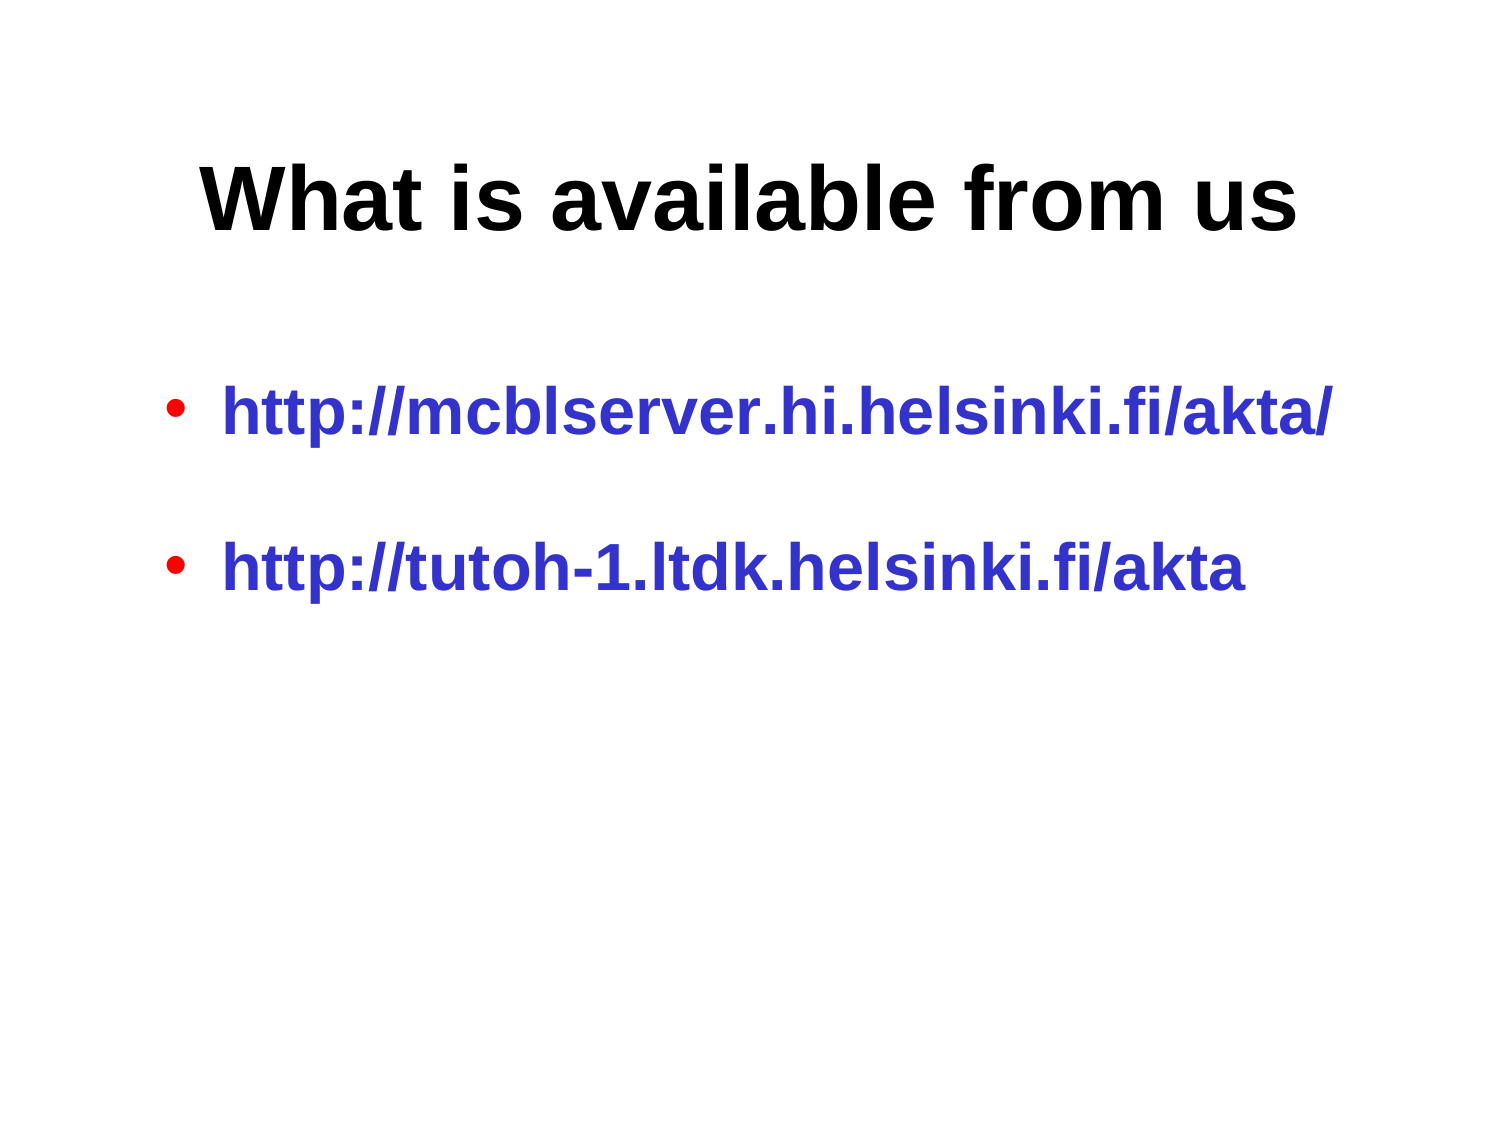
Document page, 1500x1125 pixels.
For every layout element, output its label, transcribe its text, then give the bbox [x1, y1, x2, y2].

list http://mcblserver.hi.helsinki.fi/akta/ http://tutoh-1.ltdk.helsinki.fi/akta [150, 299, 1388, 976]
title What is available from us [112, 99, 1388, 288]
